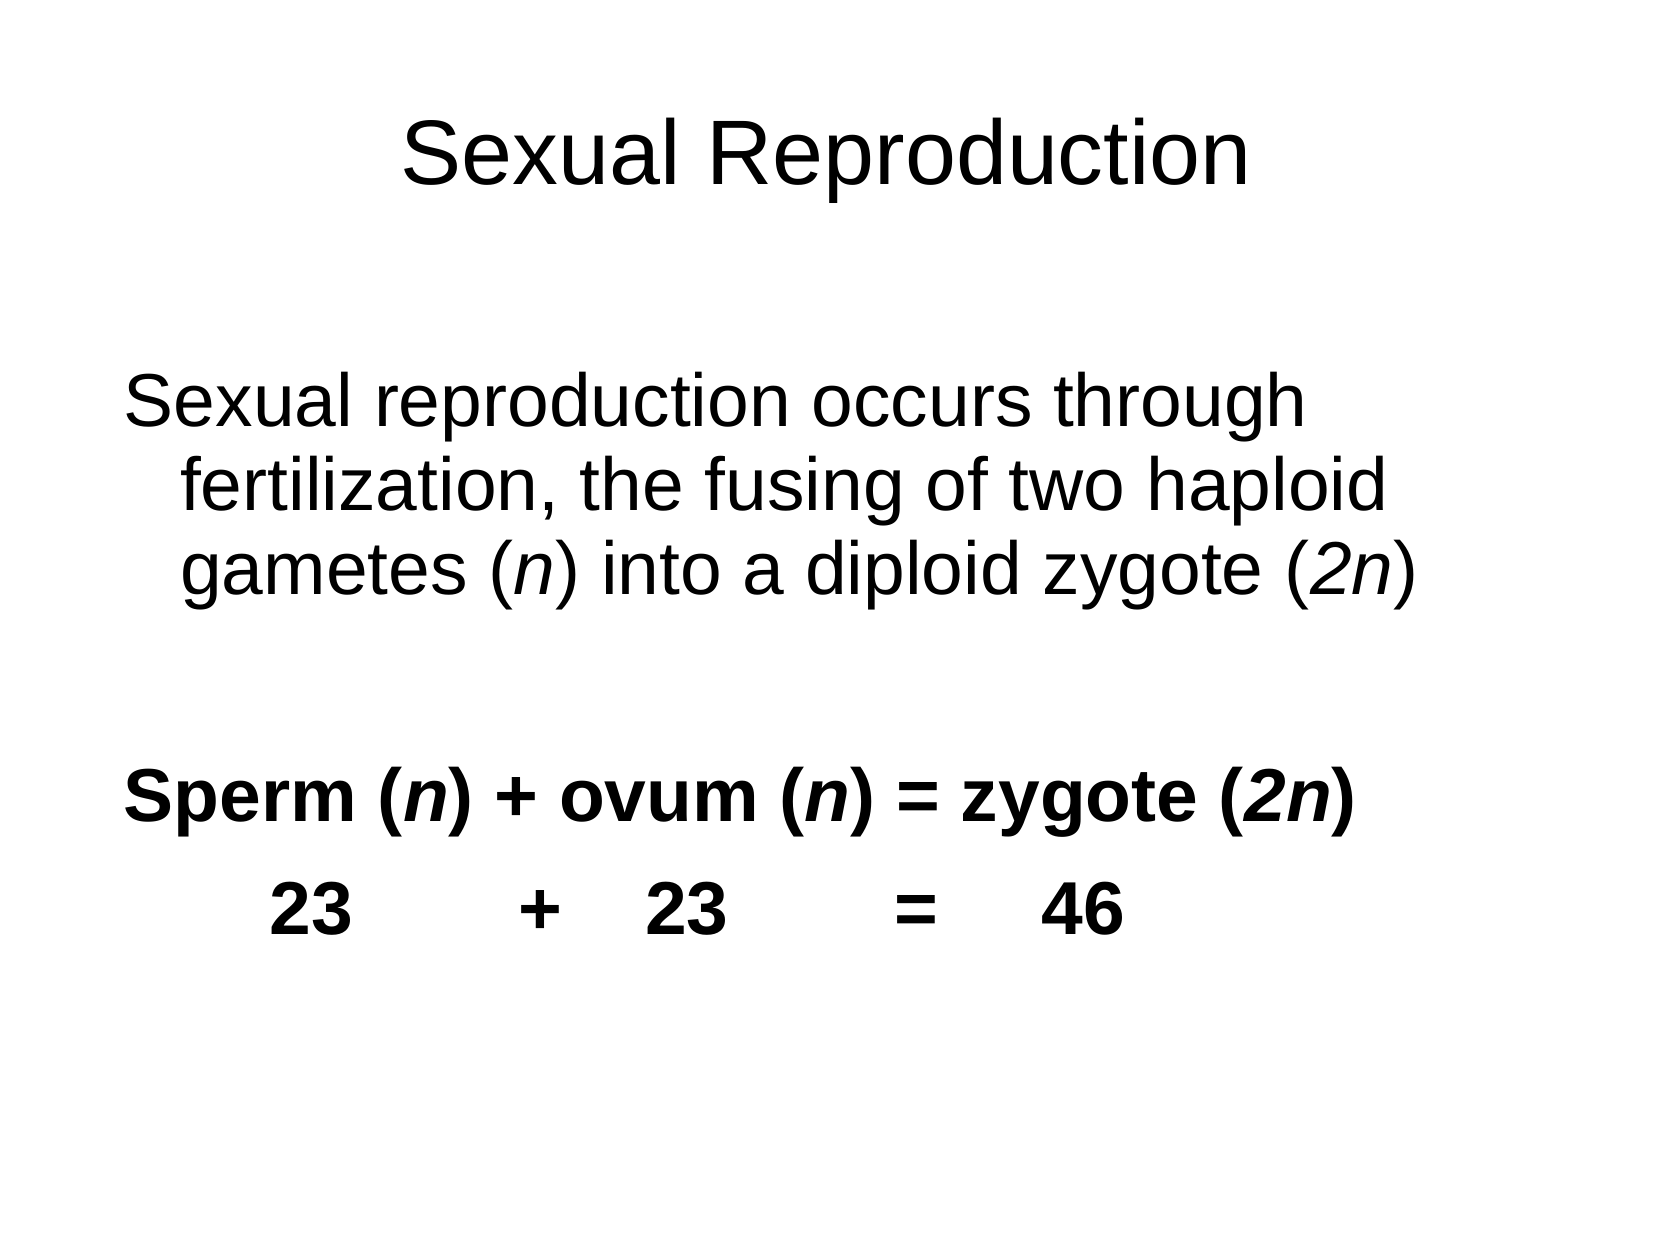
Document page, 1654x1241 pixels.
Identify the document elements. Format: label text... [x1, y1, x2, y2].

title Sexual Reproduction [82, 49, 1571, 257]
list Sexual reproduction occurs through fertilization, the fusing of two haploid gametes (n) into a diploid zygote (2n) Sperm (n) + ovum (n) = zygote (2n) 23 + 23 = 46 [124, 358, 1565, 1088]
